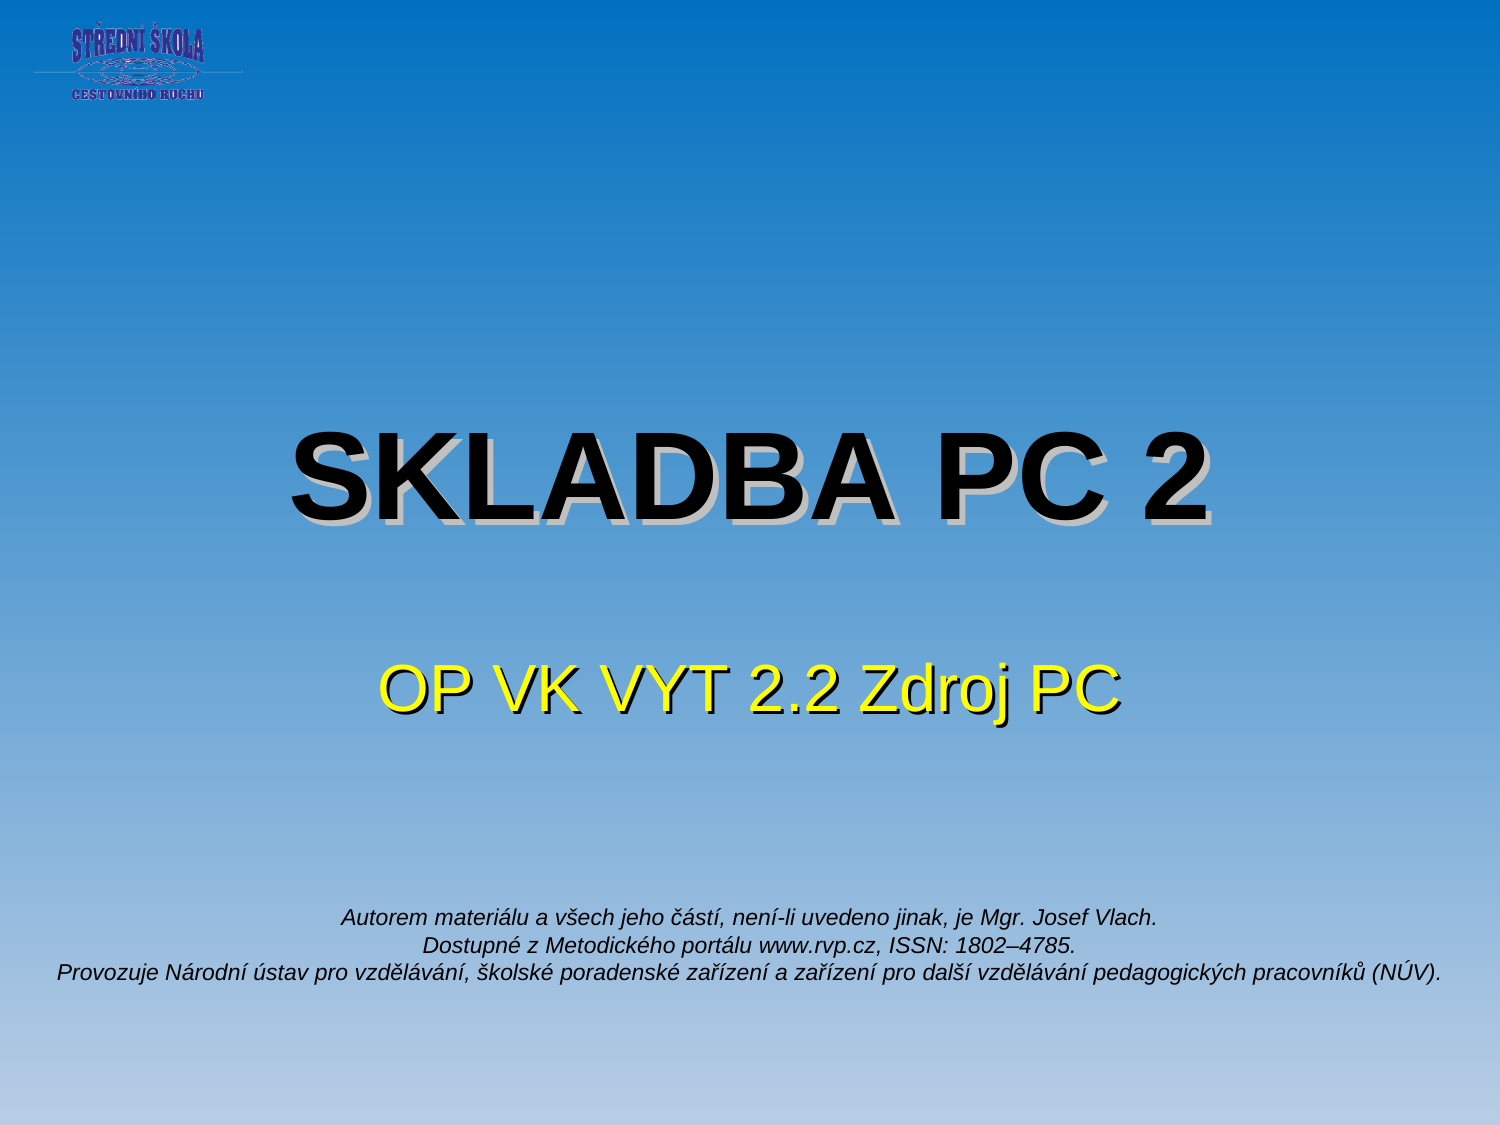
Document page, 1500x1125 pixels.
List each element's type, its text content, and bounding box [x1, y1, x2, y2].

text_box OP VK VYT 2.2 Zdroj PC [225, 637, 1276, 776]
picture [29, 18, 245, 108]
title SKLADBA PC 2 [112, 349, 1388, 591]
text_box Autorem materiálu a všech jeho částí, není-li uvedeno jinak, je Mgr. Josef Vlach. Dostupné z Metodického portálu www.rvp.cz, ISSN: 1802–4785. Provozuje Národní ústav pro vzdělávání, školské poradenské zařízení a zařízení pro další vzdělávání pedagogických pracovníků (NÚV). [0, 895, 1500, 994]
